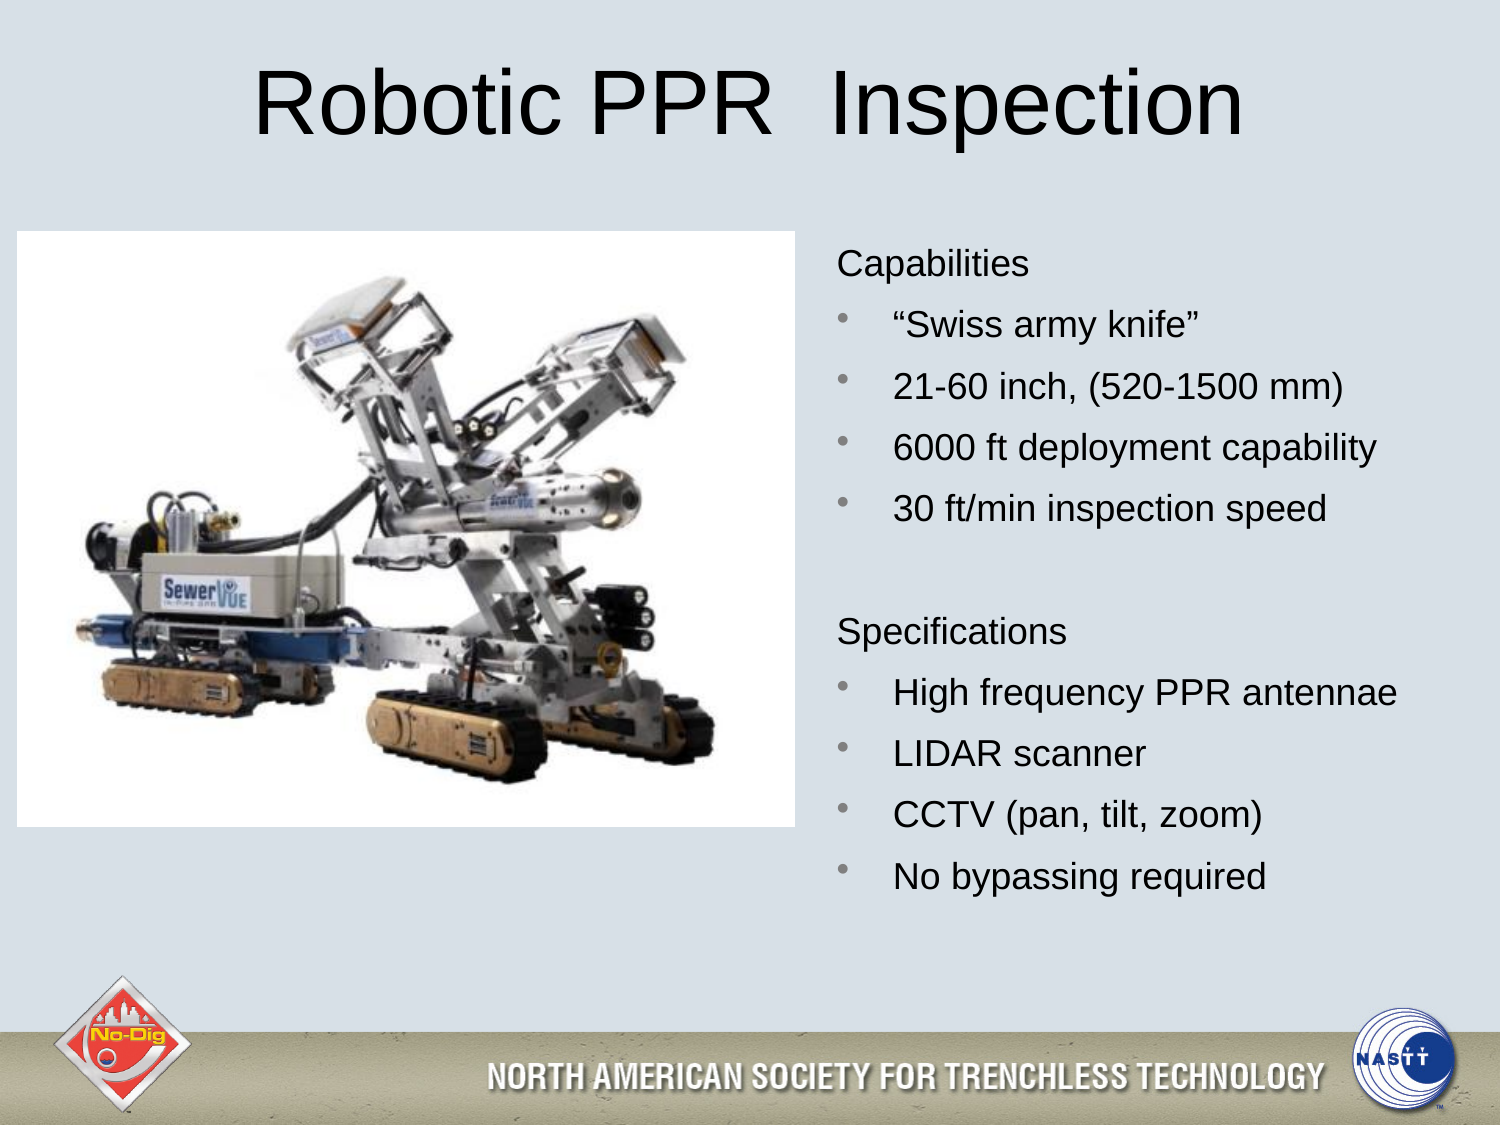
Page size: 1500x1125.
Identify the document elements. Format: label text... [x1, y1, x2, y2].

text_box Robotic PPR Inspection [37, 4, 1463, 192]
text_box Capabilities “Swiss army knife” 21-60 inch, (520-1500 mm) 6000 ft deployment capability 30 ft/min inspection speed Specifications High frequency PPR antennae LIDAR scanner CCTV (pan, tilt, zoom) No bypassing required [821, 220, 1500, 905]
picture [0, 0, 1500, 1125]
